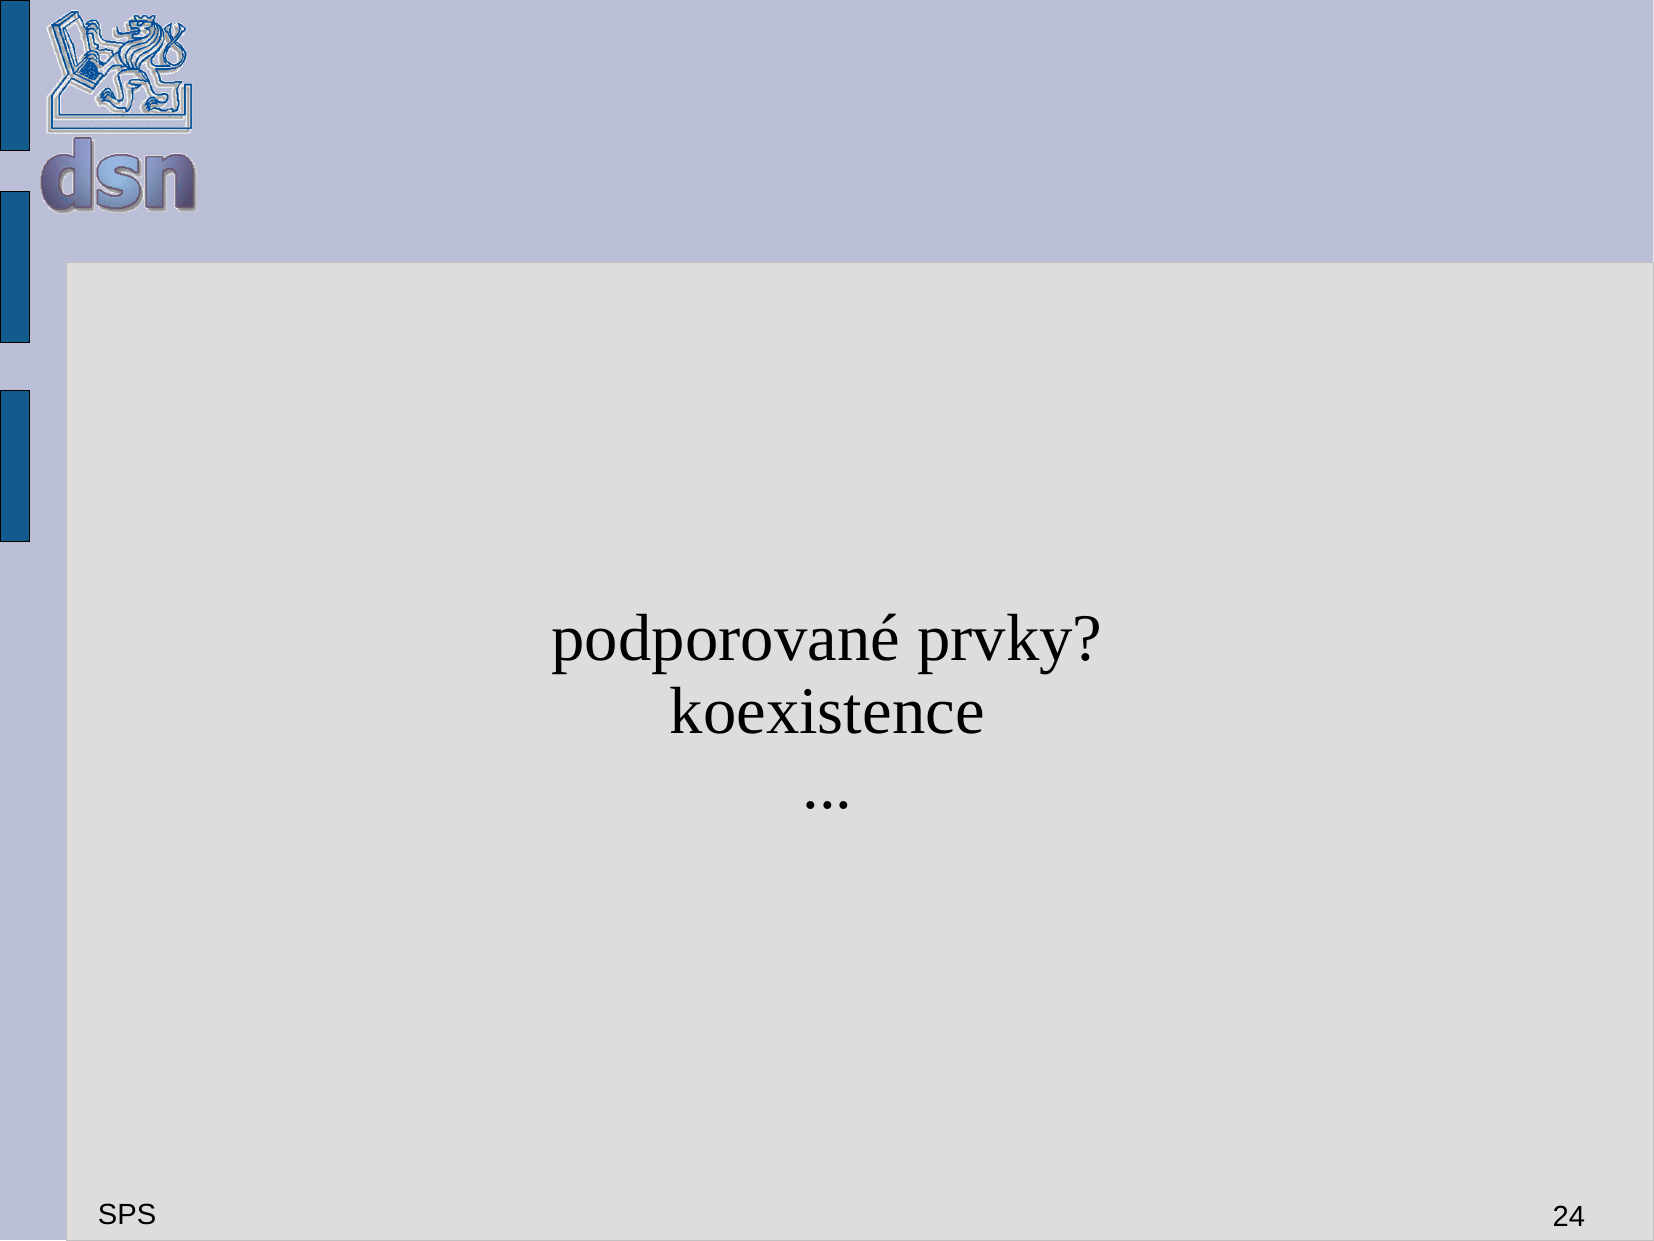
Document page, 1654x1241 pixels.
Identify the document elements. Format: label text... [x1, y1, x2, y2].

picture [10, 10, 223, 230]
subtitle podporované prvky? koexistence ... [121, 297, 1534, 1126]
